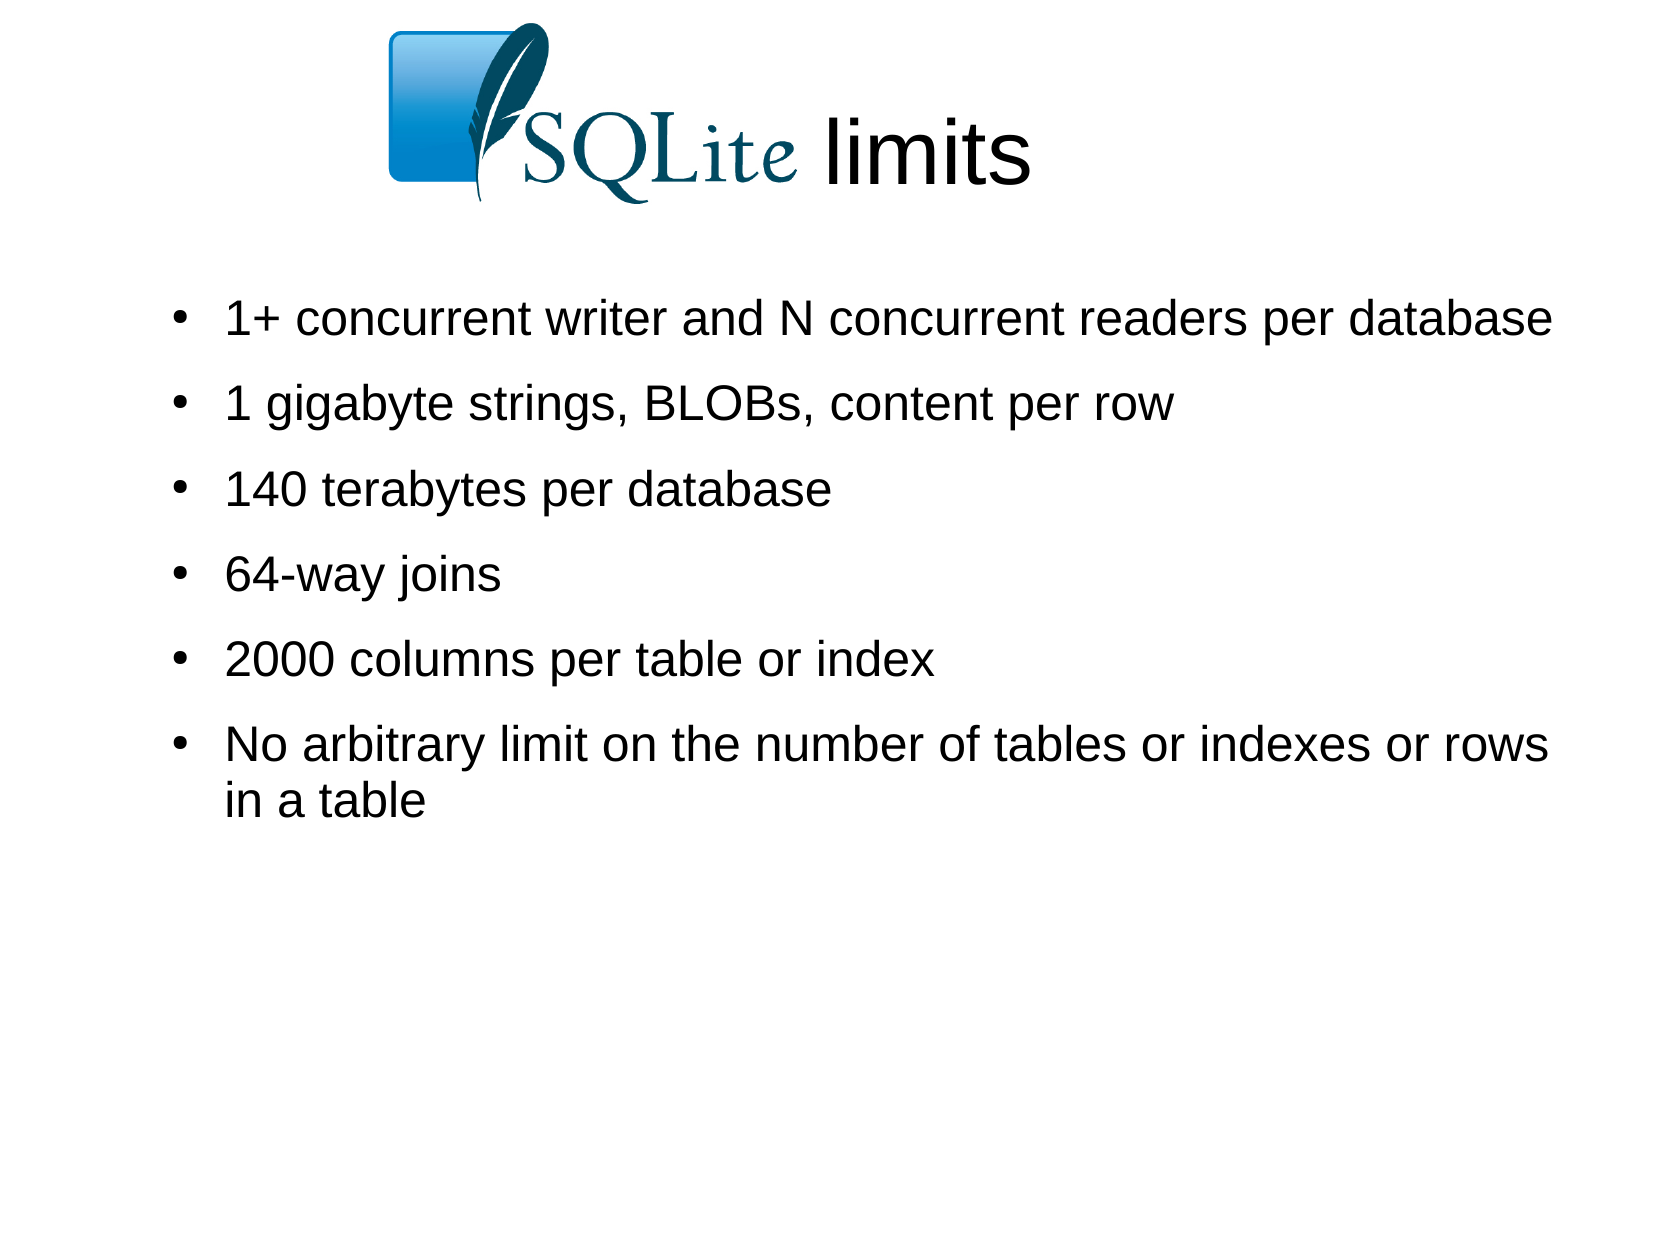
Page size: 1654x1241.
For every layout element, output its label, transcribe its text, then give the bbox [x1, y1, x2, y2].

title limits [82, 49, 1571, 257]
list 1+ concurrent writer and N concurrent readers per database 1 gigabyte strings, BLOBs, content per row 140 terabytes per database 64-way joins 2000 columns per table or index No arbitrary limit on the number of tables or indexes or rows in a table [82, 290, 1571, 1010]
picture [381, 15, 804, 211]
